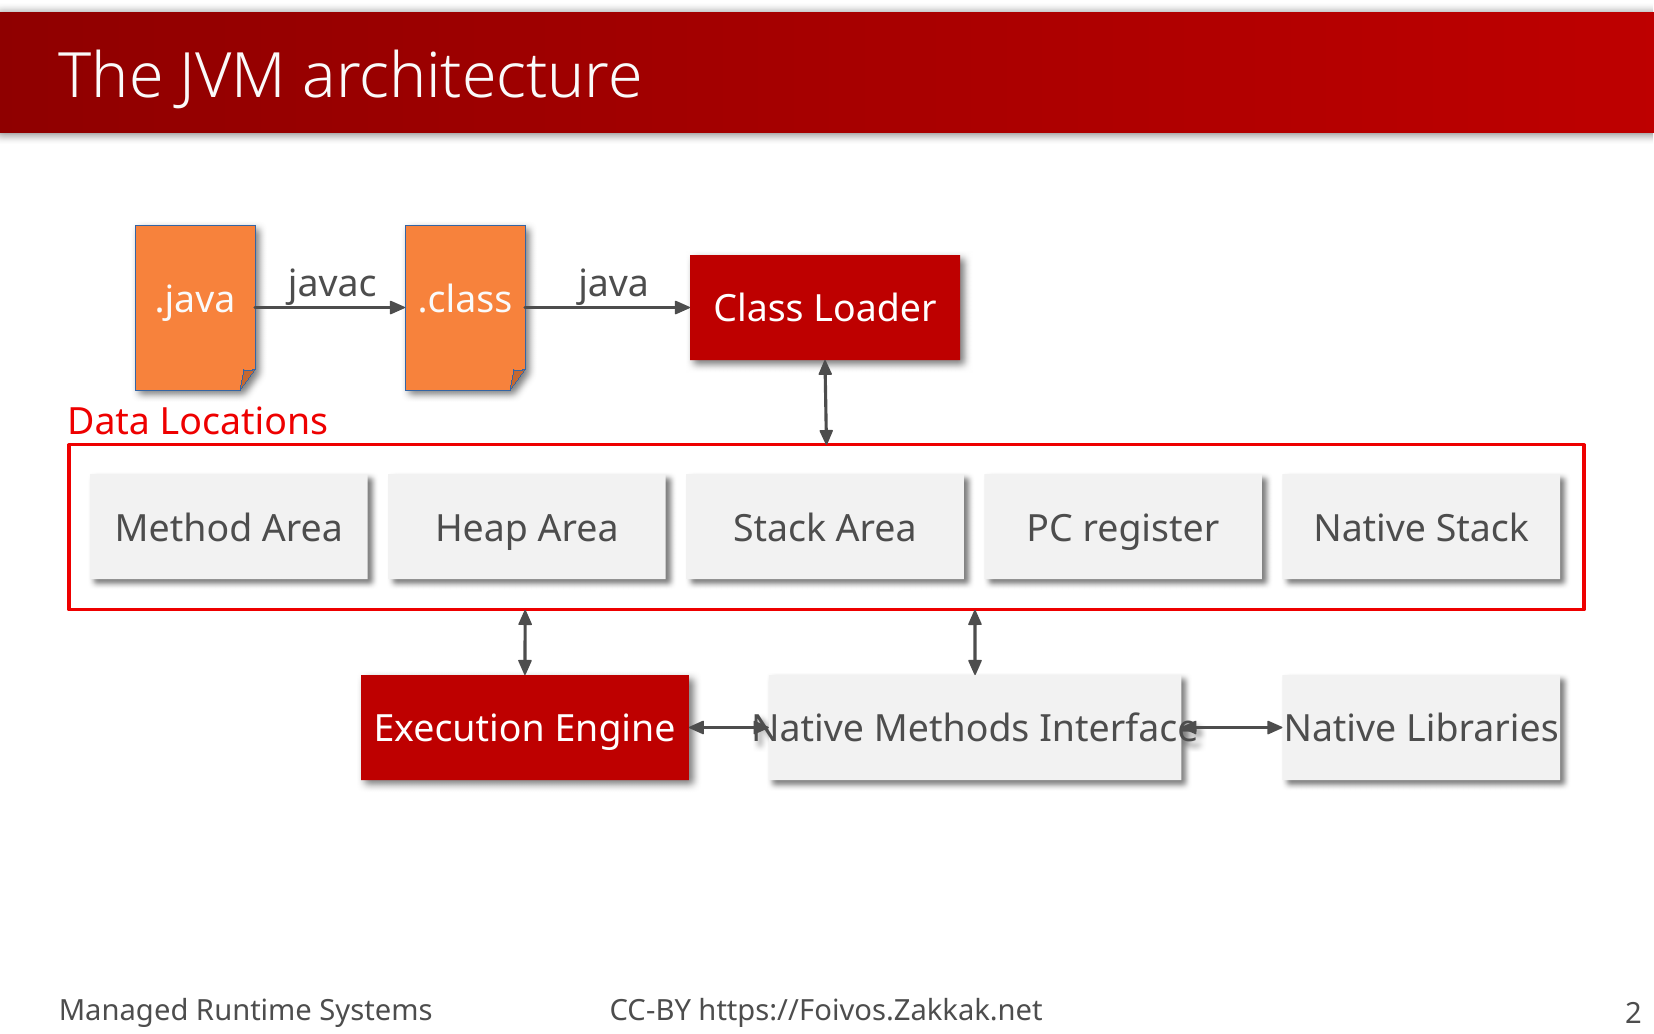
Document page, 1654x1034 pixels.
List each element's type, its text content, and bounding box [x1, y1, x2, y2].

text_box .java [135, 225, 256, 391]
text_box Data Locations [52, 386, 398, 456]
text_box java [563, 249, 684, 318]
text_box Native Libraries [1282, 675, 1561, 781]
text_box Execution Engine [361, 675, 689, 781]
text_box PC register [984, 474, 1262, 580]
text_box Native Methods Interface [768, 675, 1182, 781]
title The JVM architecture [58, 7, 1329, 139]
text_box Heap Area [388, 474, 666, 580]
text_box Method Area [90, 474, 368, 580]
text_box Stack Area [686, 474, 964, 580]
text_box .class [405, 225, 526, 391]
text_box Native Stack [1282, 474, 1561, 580]
text_box javac [273, 249, 394, 318]
text_box Class Loader [690, 255, 961, 361]
